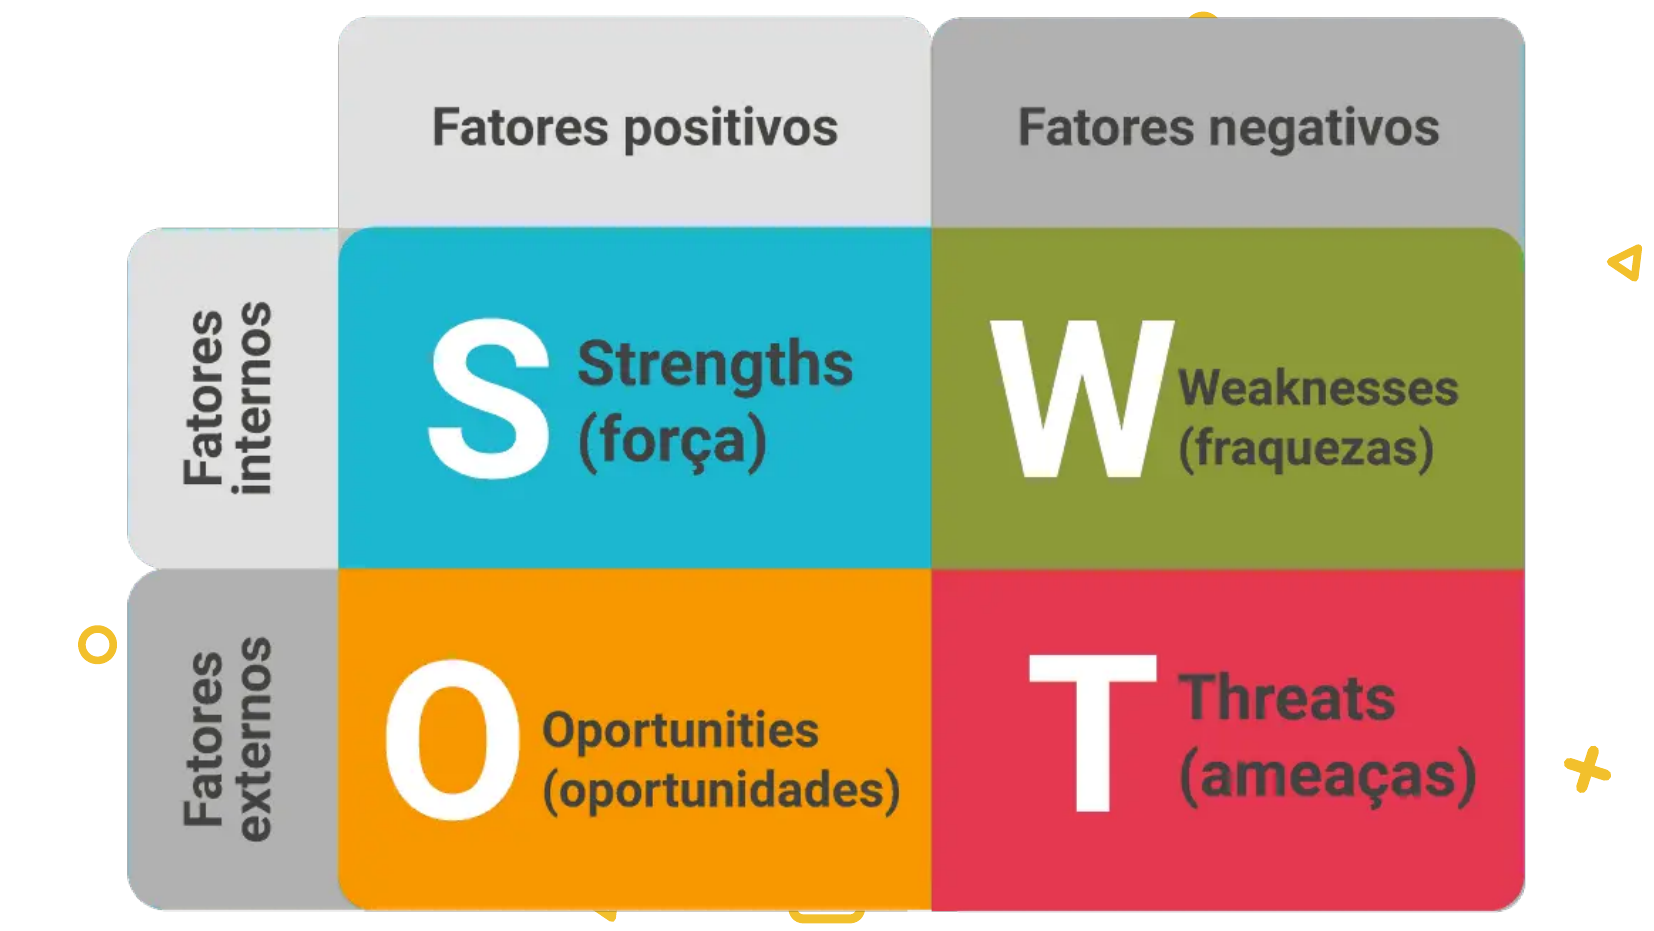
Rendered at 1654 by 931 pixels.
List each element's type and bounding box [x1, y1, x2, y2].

picture [115, 0, 1538, 930]
